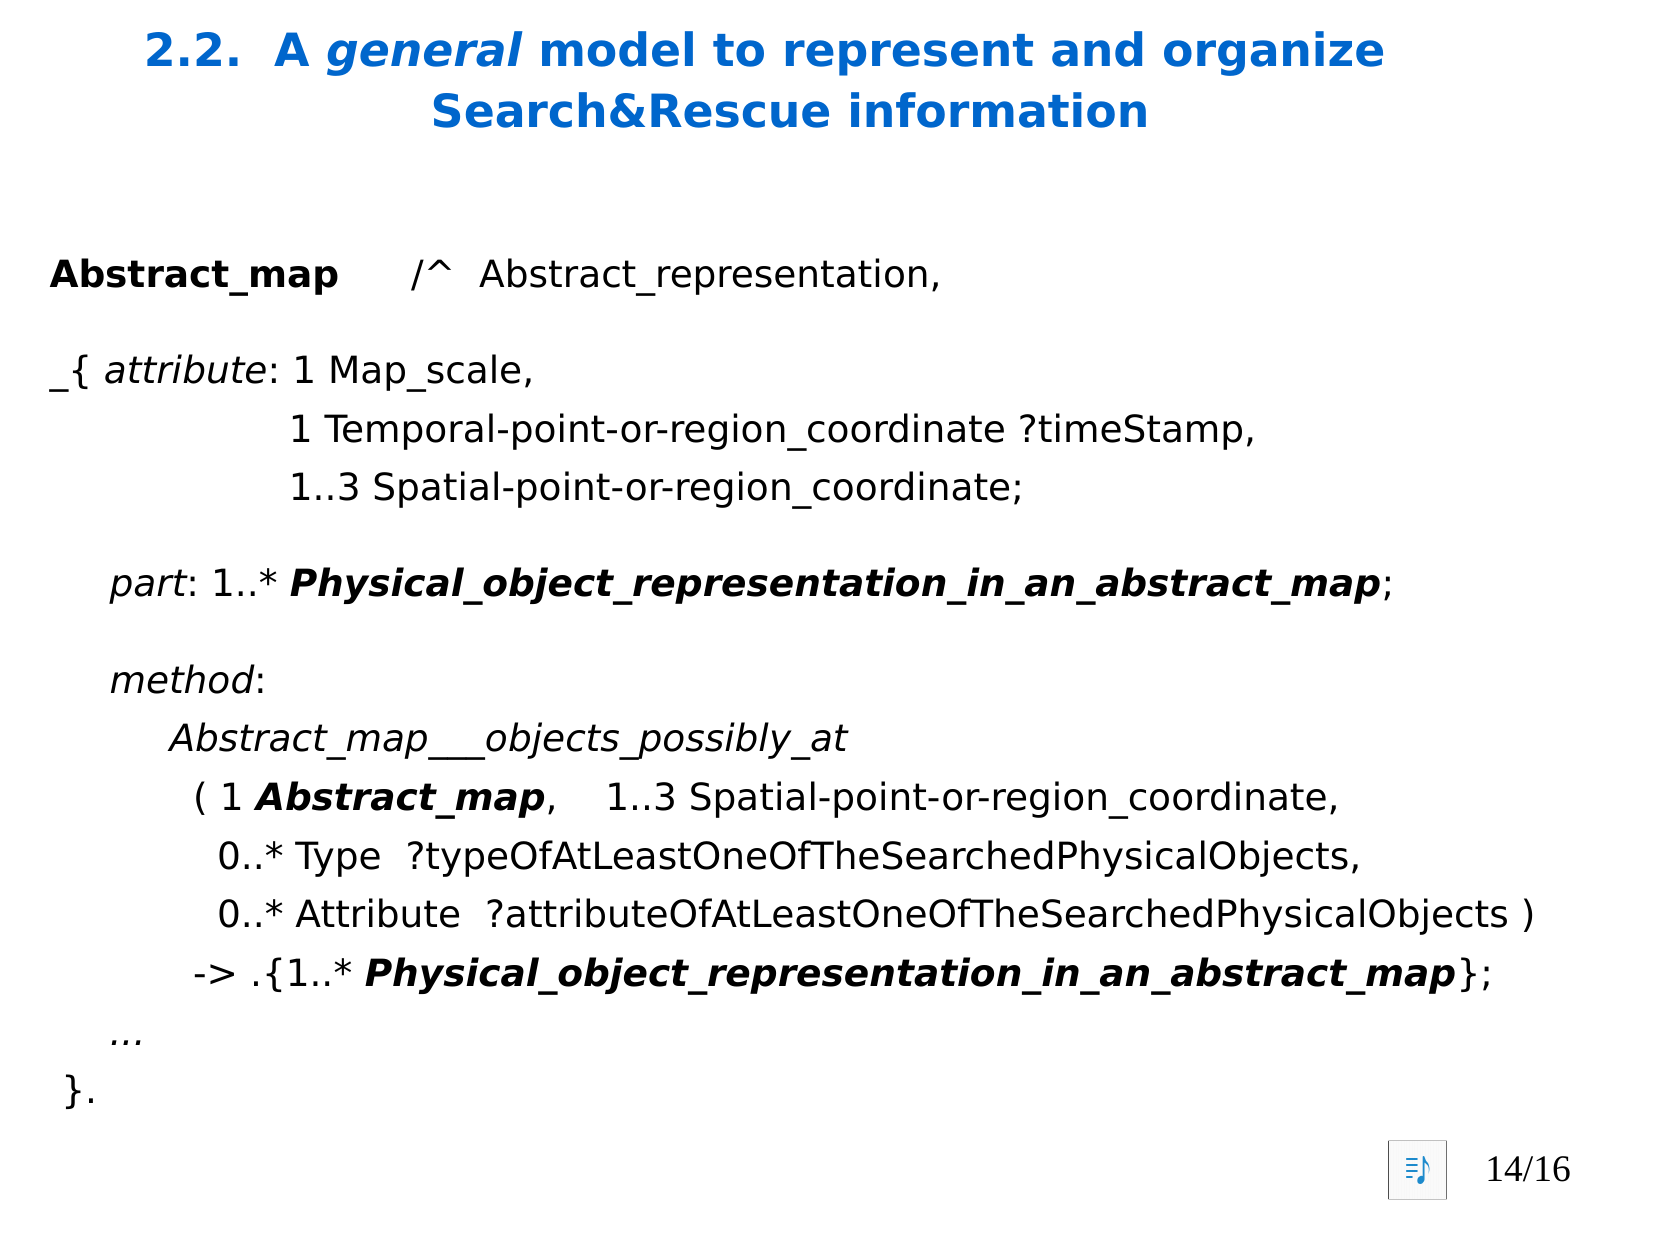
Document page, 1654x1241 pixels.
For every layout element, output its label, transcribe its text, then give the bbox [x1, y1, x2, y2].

subtitle Abstract_map /^ Abstract_representation, _{ attribute: 1 Map_scale, 1 Temporal-point-or-region_coordinate ?timeStamp, 1..3 Spatial-point-or-region_coordinate; part: 1..* Physical_object_representation_in_an_abstract_map; method: Abstract_map___objects_possibly_at ( 1 Abstract_map, 1..3 Spatial-point-or-region_coordinate, 0..* Type ?typeOfAtLeastOneOfTheSearchedPhysicalObjects, 0..* Attribute ?attributeOfAtLeastOneOfTheSearchedPhysicalObjects ) -> .{1..* Physical_object_representation_in_an_abstract_map}; ... }. [37, 225, 1576, 1126]
title 2.2. A general model to represent and organize Search&Rescue information [0, 4, 1651, 151]
text_box [1387, 1140, 1448, 1201]
